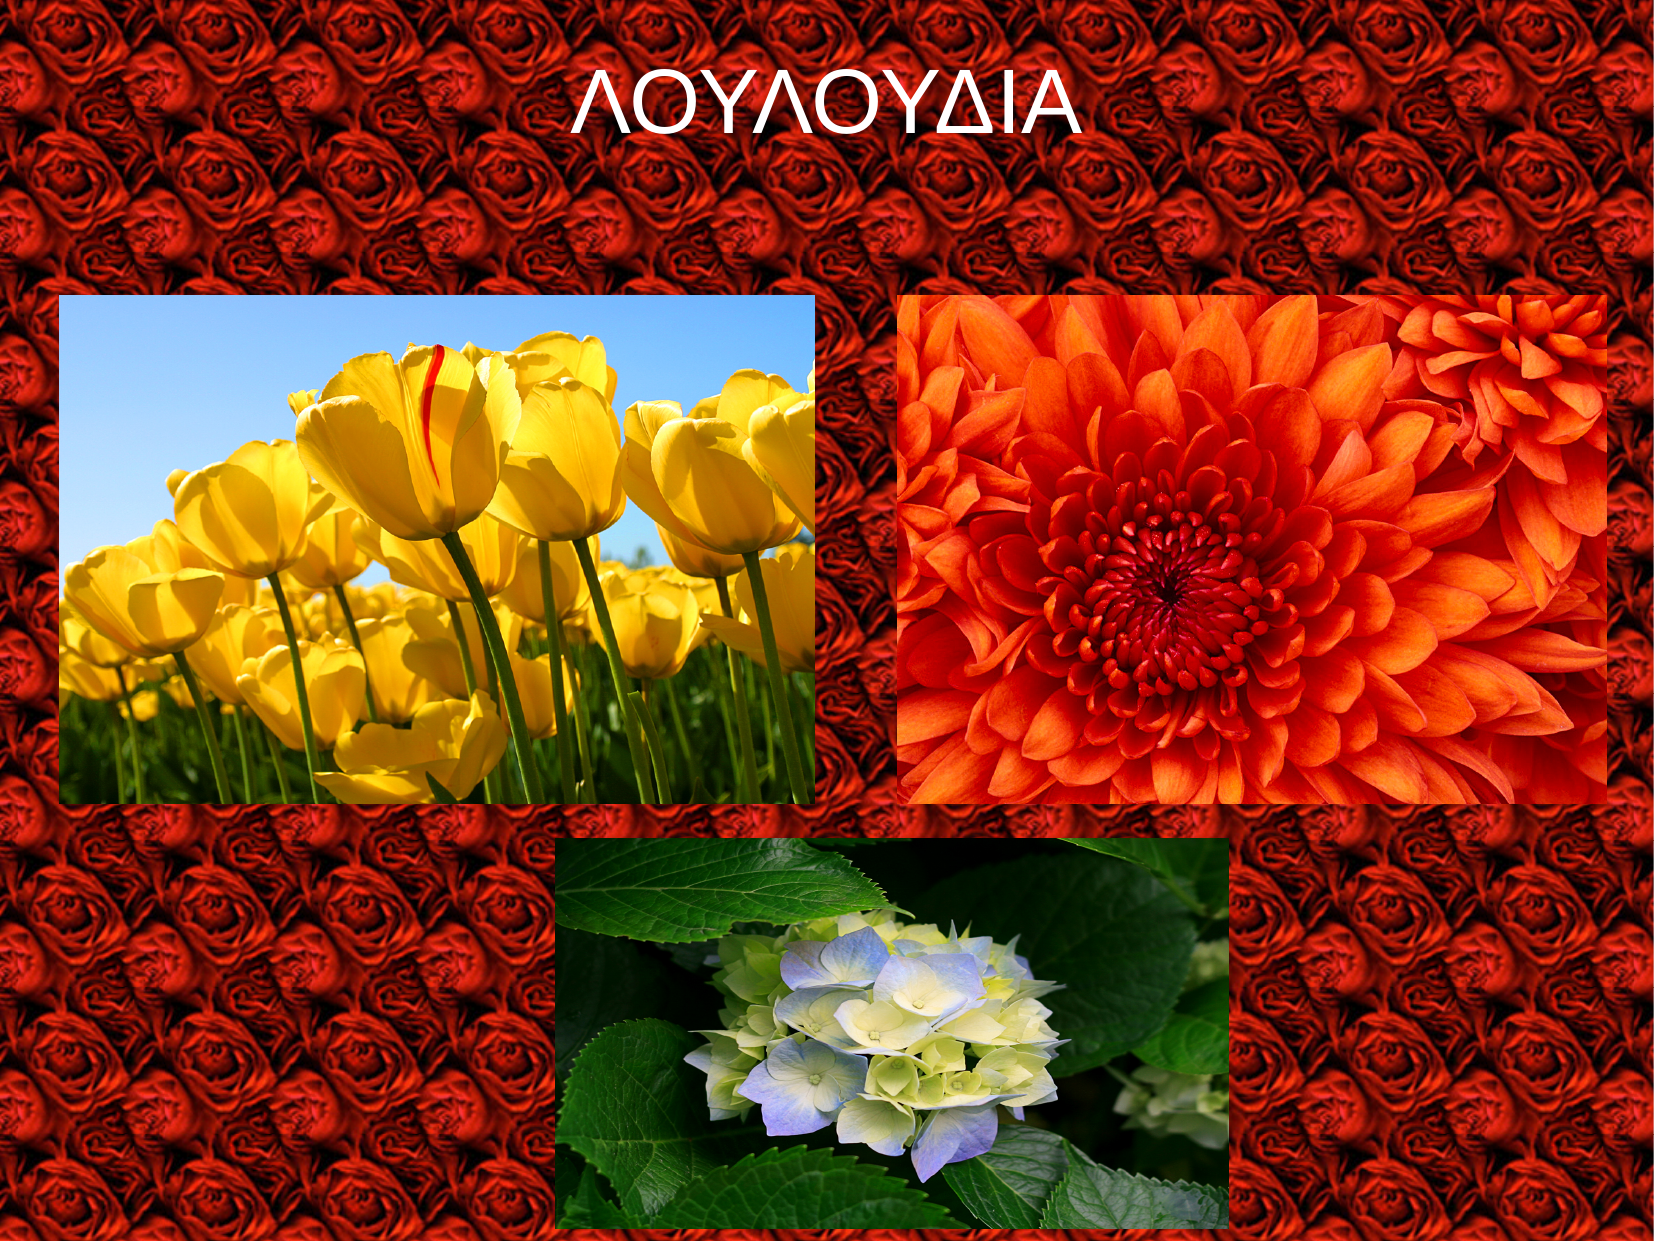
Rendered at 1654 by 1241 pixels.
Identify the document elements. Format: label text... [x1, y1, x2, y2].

picture [0, 0, 1654, 1241]
title ΛΟΥΛΟΥΔΙΑ [82, 49, 1571, 257]
